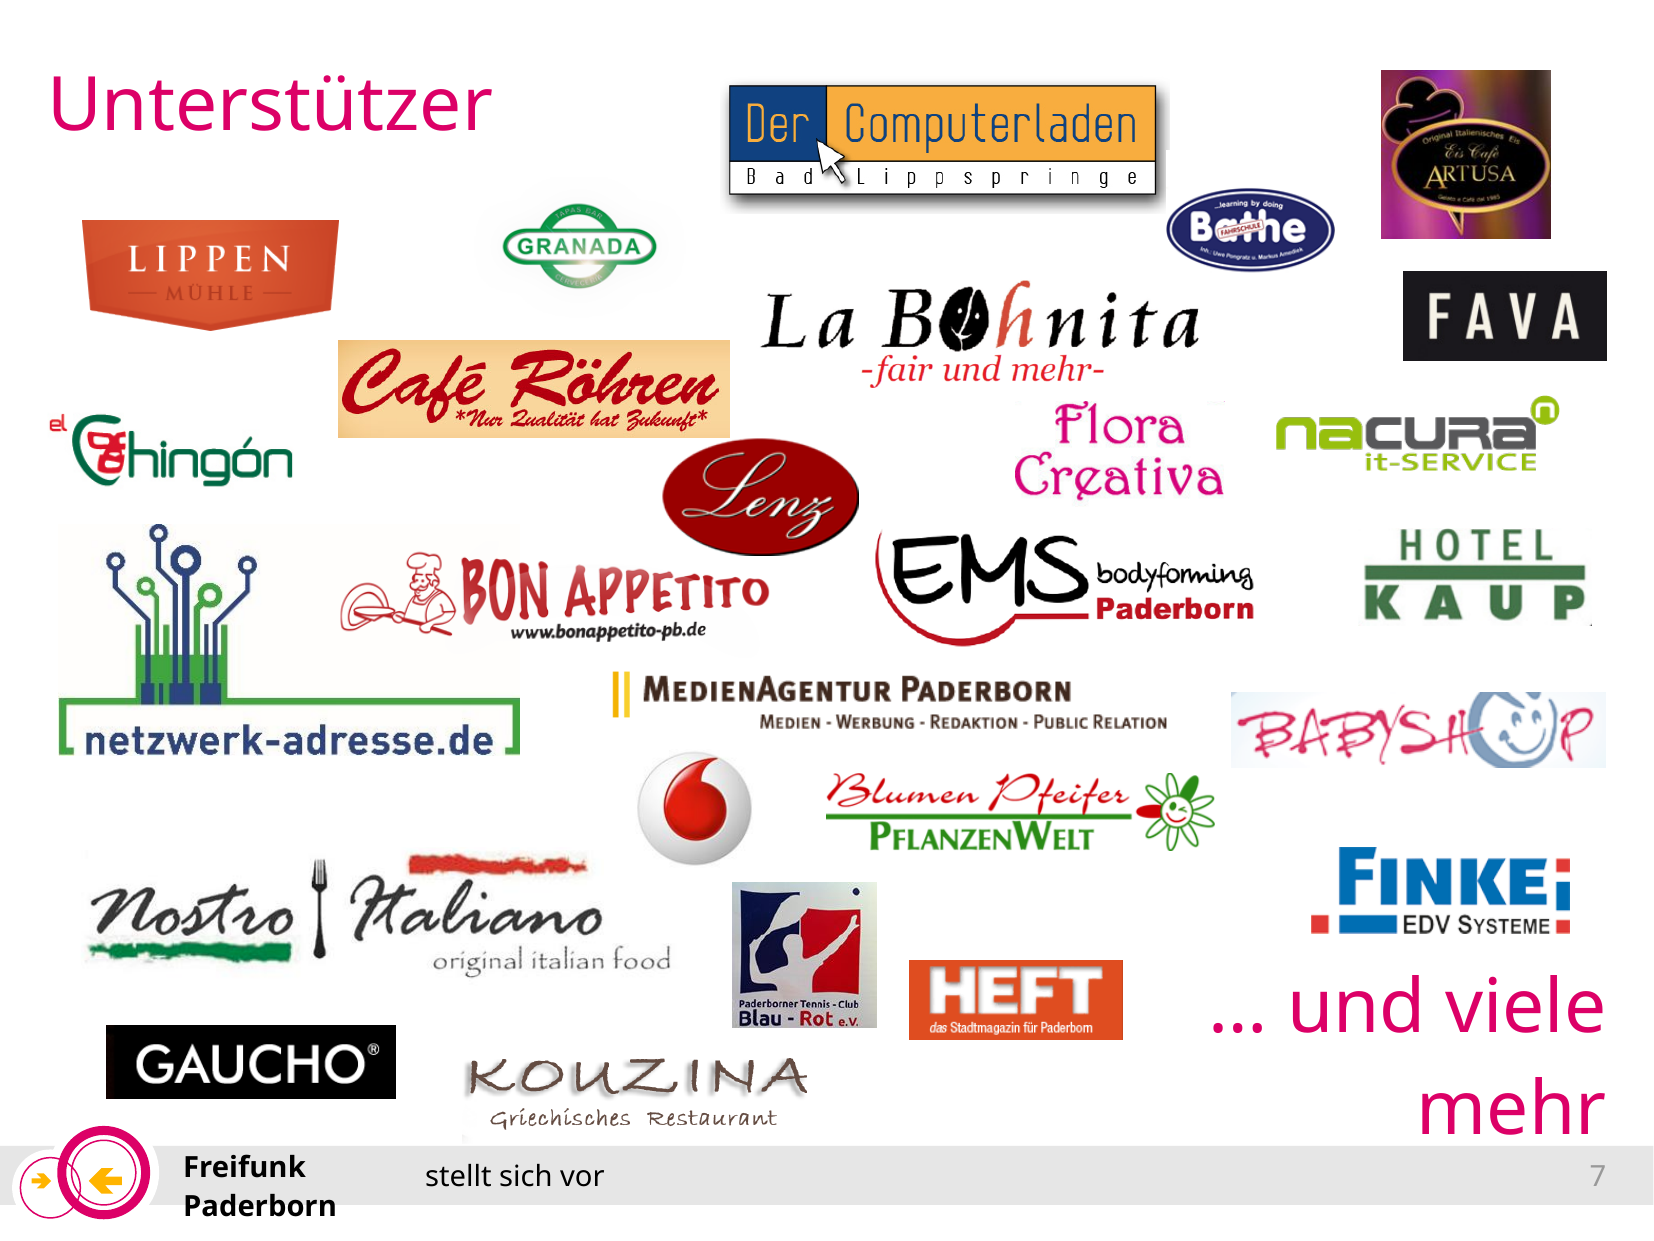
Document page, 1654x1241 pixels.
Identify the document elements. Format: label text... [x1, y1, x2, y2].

picture [82, 220, 339, 331]
picture [909, 960, 1123, 1040]
picture [34, 398, 308, 497]
picture [58, 340, 1175, 1028]
picture [868, 519, 1264, 654]
picture [720, 76, 1335, 390]
title Unterstützer [47, 45, 1607, 158]
picture [1381, 70, 1551, 240]
picture [1403, 271, 1607, 361]
title … und viele mehr [1051, 998, 1607, 1111]
picture [1015, 401, 1225, 508]
picture [1311, 847, 1570, 934]
picture [1231, 692, 1606, 768]
picture [106, 1025, 396, 1099]
picture [1358, 528, 1592, 626]
picture [1275, 395, 1560, 473]
picture [474, 177, 686, 321]
picture [826, 773, 1215, 851]
picture [427, 1039, 851, 1144]
